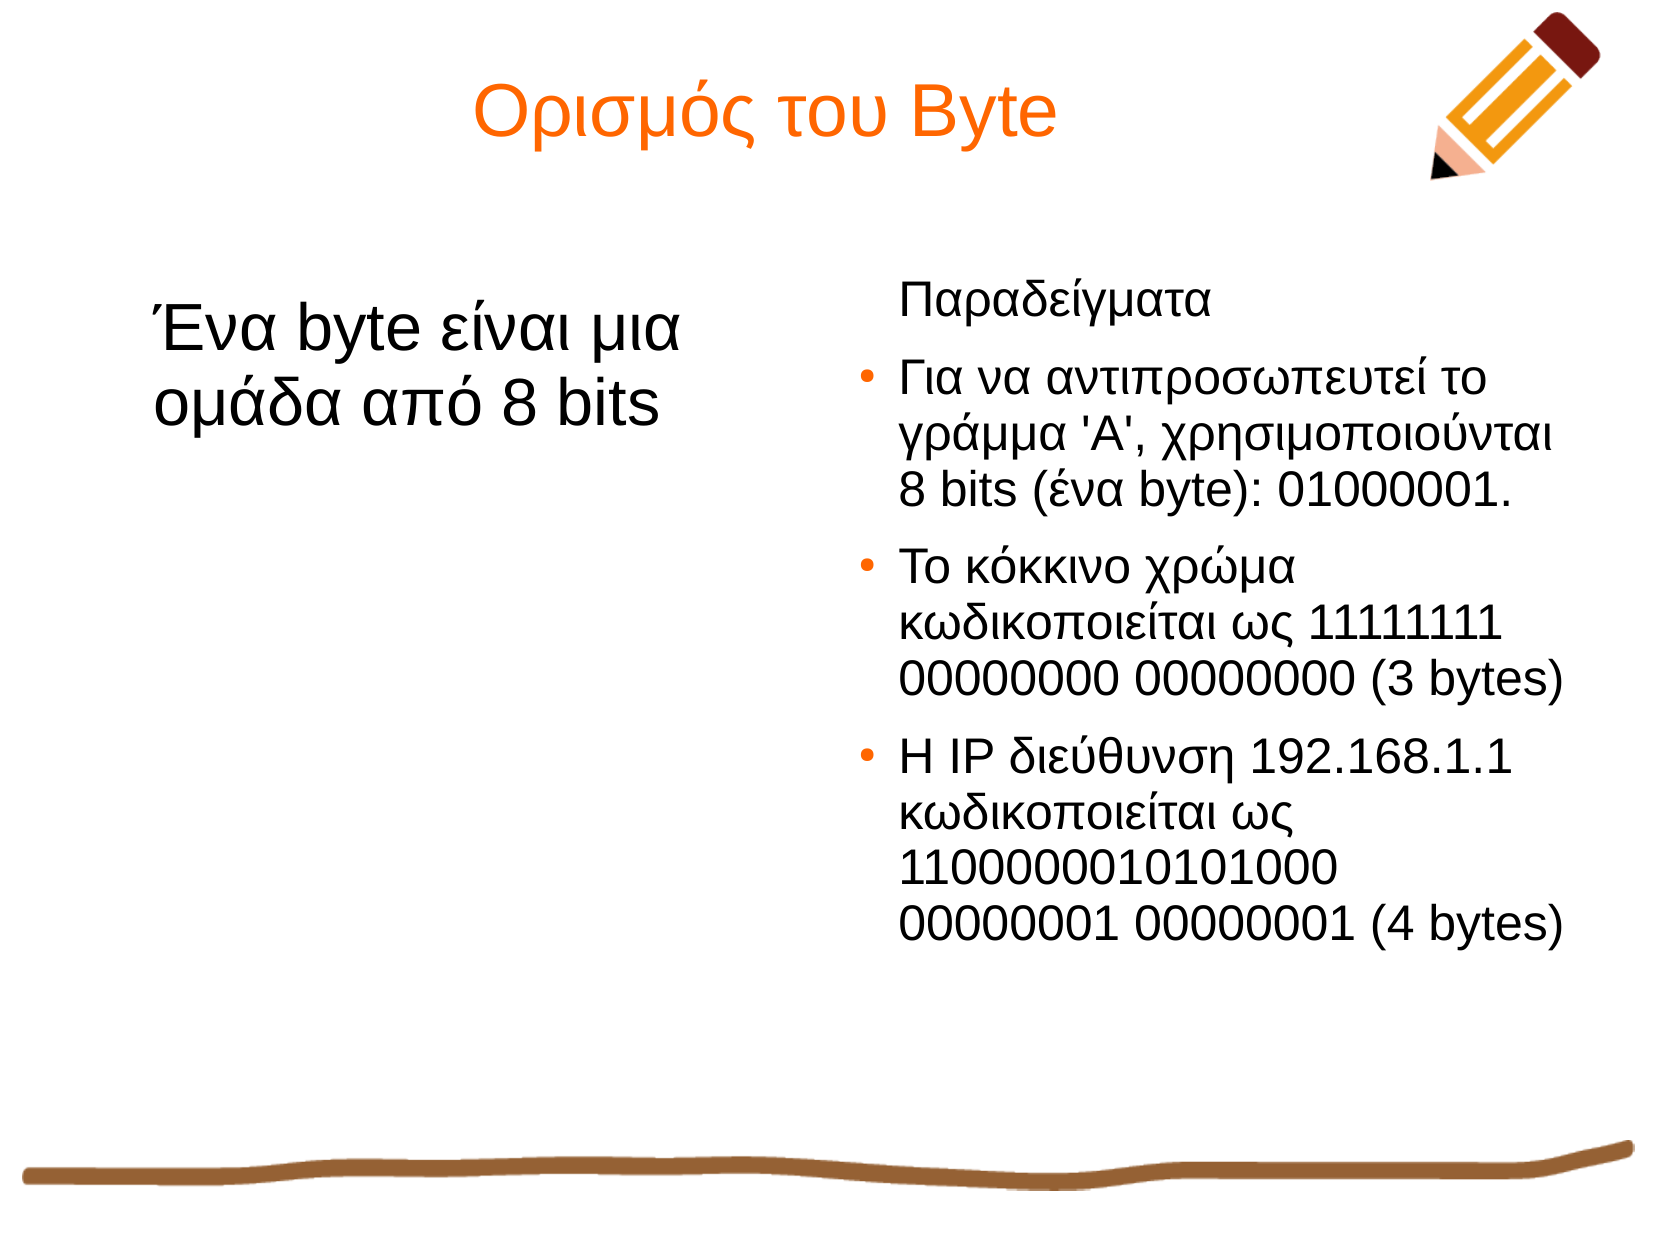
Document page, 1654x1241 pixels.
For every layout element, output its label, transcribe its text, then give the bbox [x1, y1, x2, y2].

picture [22, 1140, 1635, 1191]
title Ορισμός του Byte [82, 49, 1430, 172]
list Παραδείγματα Για να αντιπροσωπευτεί το γράμμα 'A', χρησιμοποιούνται 8 bits (ένα byte): 01000001. Το κόκκινο χρώμα κωδικοποιείται ως 11111111 00000000 00000000 (3 bytes) H IP διεύθυνση 192.168.1.1 κωδικοποιείται ως 1100000010101000 00000001 00000001 (4 bytes) [845, 271, 1572, 1103]
picture [1430, 12, 1601, 181]
list Ένα byte είναι μια ομάδα από 8 bits [82, 290, 809, 1122]
